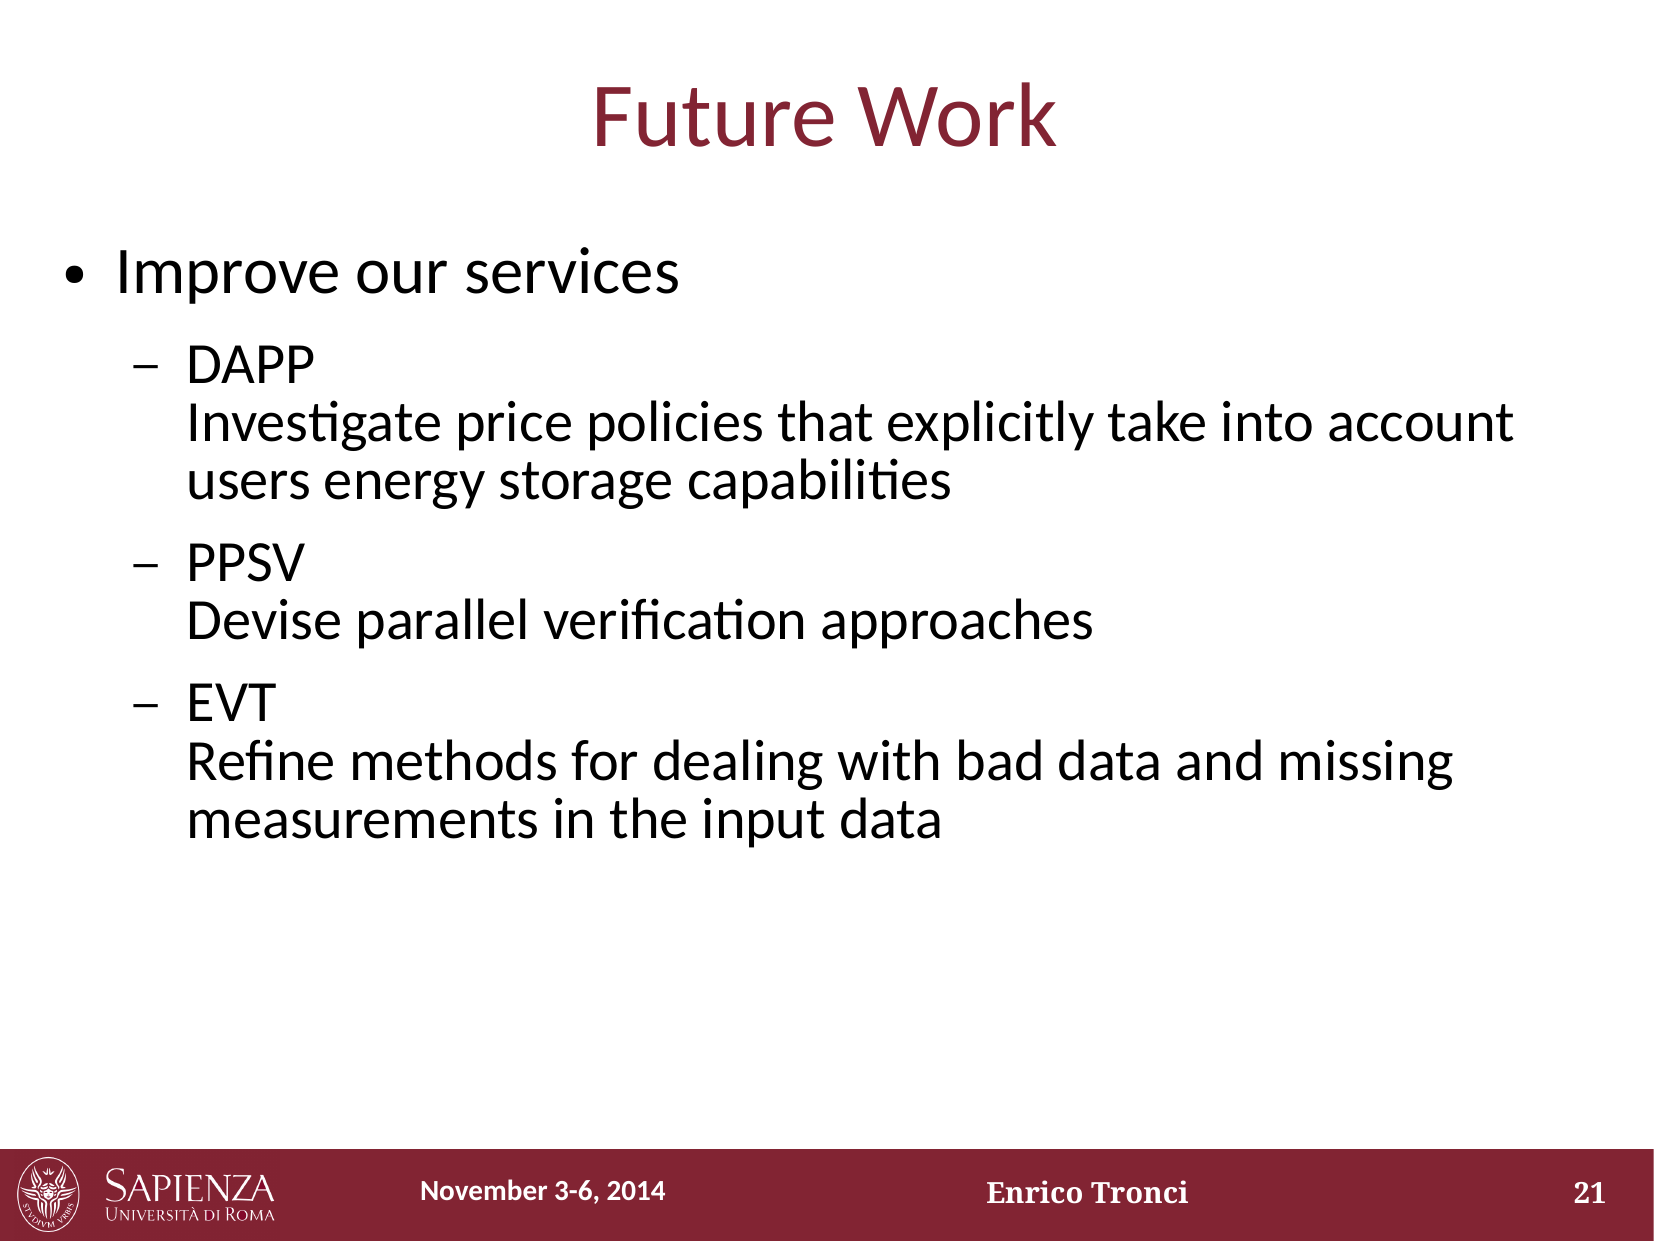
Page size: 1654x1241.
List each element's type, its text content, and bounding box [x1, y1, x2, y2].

picture [14, 1149, 280, 1241]
title Future Work [45, 19, 1606, 227]
list Improve our services DAPP Investigate price policies that explicitly take into account users energy storage capabilities PPSV Devise parallel verification approaches EVT Refine methods for dealing with bad data and missing measurements in the input data [45, 243, 1606, 1129]
